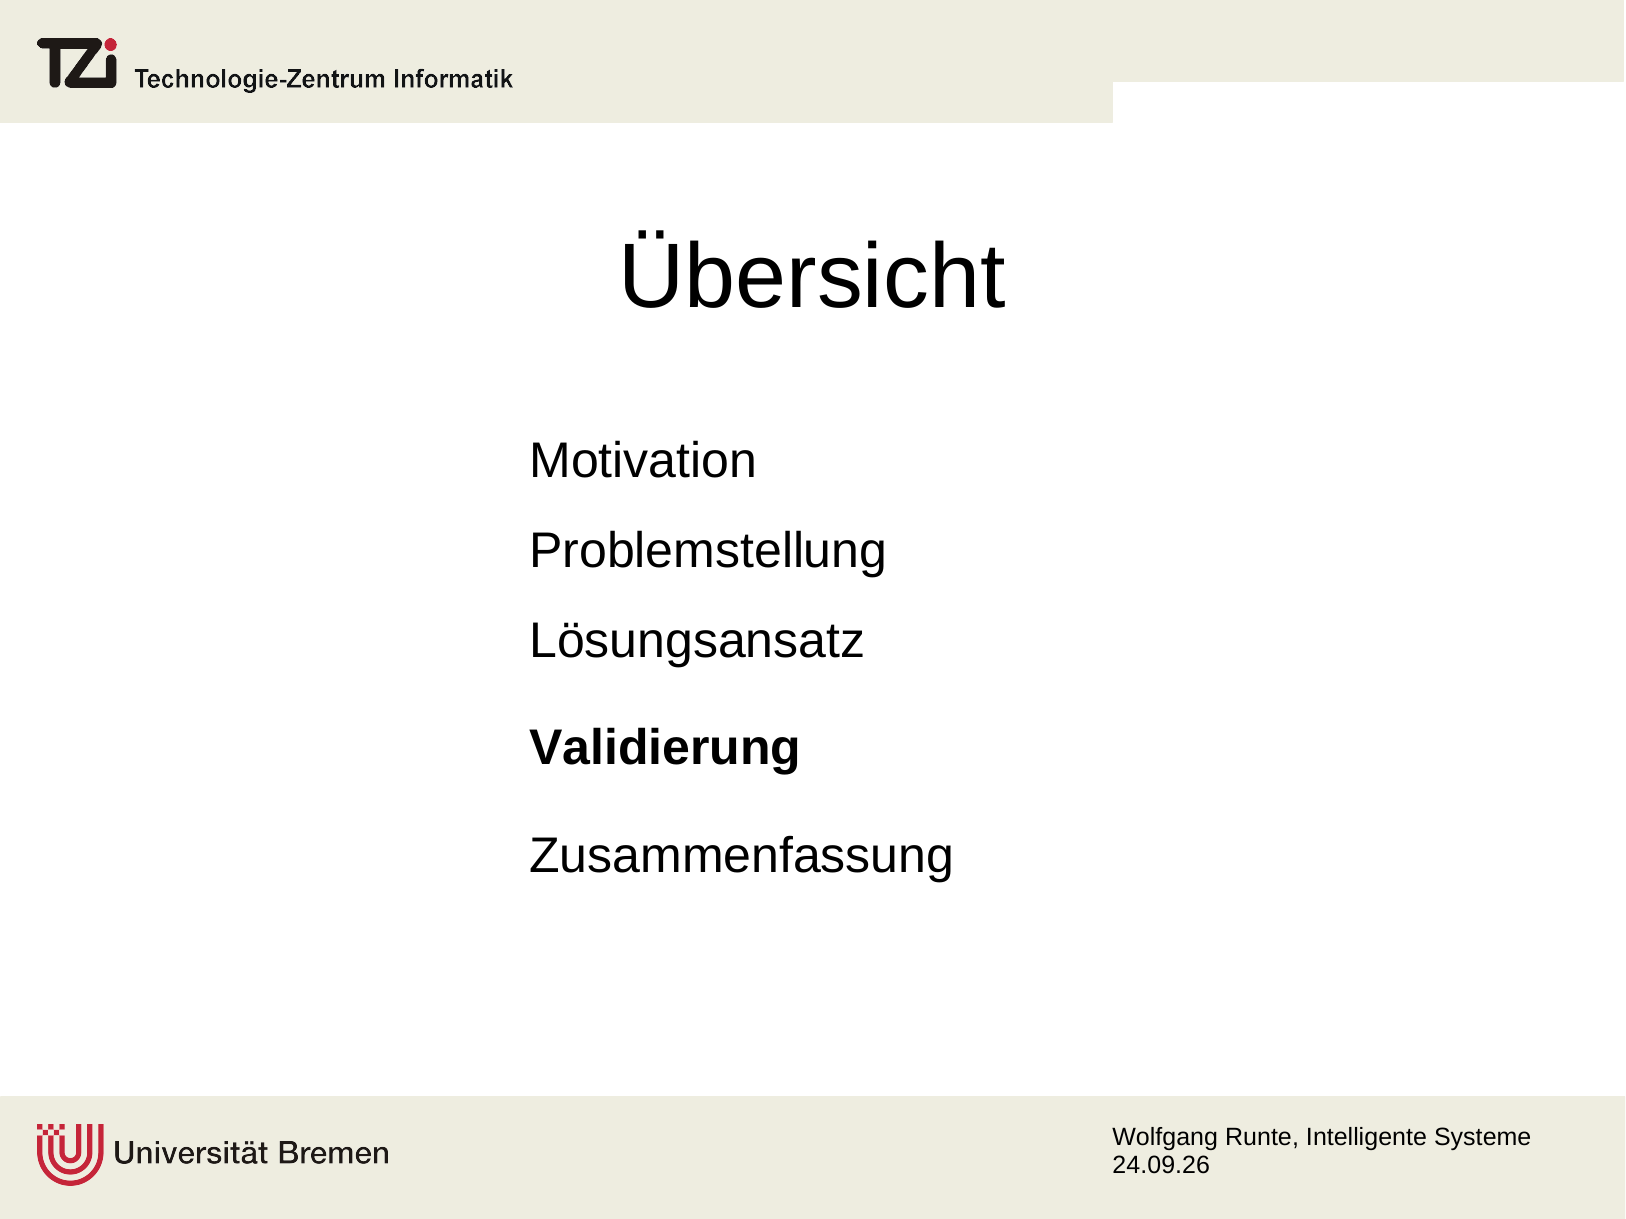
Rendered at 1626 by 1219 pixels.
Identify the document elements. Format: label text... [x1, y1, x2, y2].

picture [37, 1124, 388, 1186]
picture [37, 38, 513, 93]
title Übersicht [112, 162, 1513, 393]
list Motivation Problemstellung Lösungsansatz Validierung Zusammenfassung [529, 433, 1513, 945]
